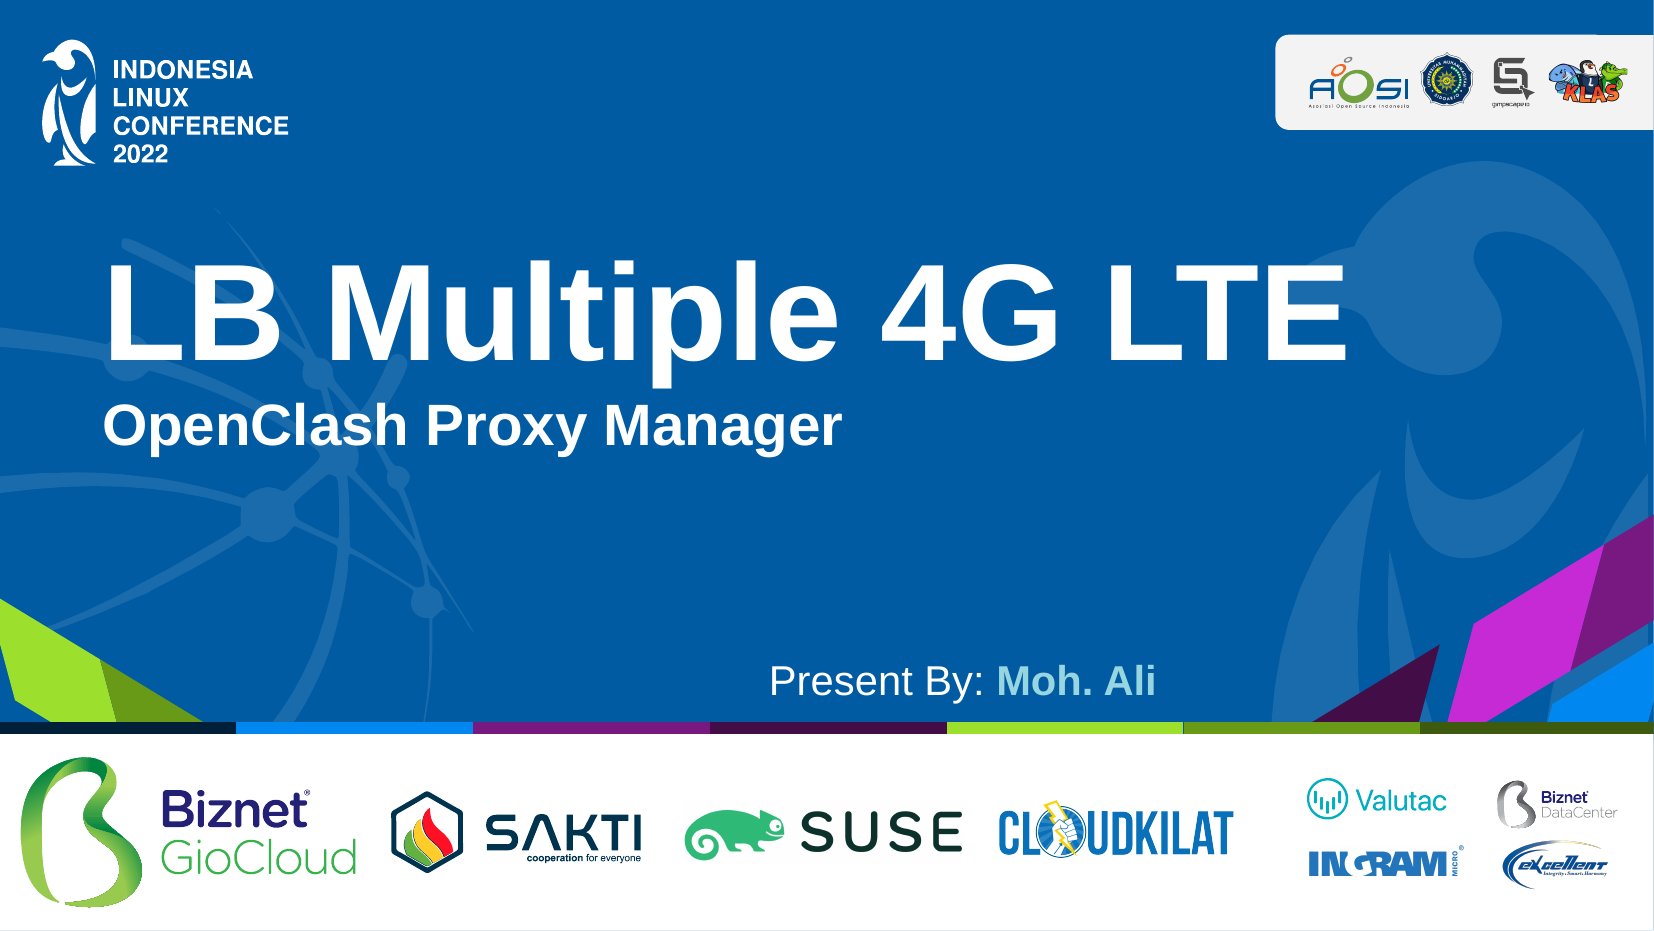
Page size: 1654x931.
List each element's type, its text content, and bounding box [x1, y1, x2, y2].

picture [601, 855, 616, 859]
picture [1548, 60, 1628, 103]
list Present By: Moh. Ali [512, 653, 1413, 729]
picture [1420, 52, 1474, 60]
picture [682, 799, 965, 865]
picture [1496, 840, 1619, 890]
text_box LB Multiple 4G LTE OpenClash Proxy Manager [102, 60, 1528, 620]
picture [626, 855, 634, 862]
picture [1309, 845, 1465, 877]
picture [999, 800, 1234, 858]
